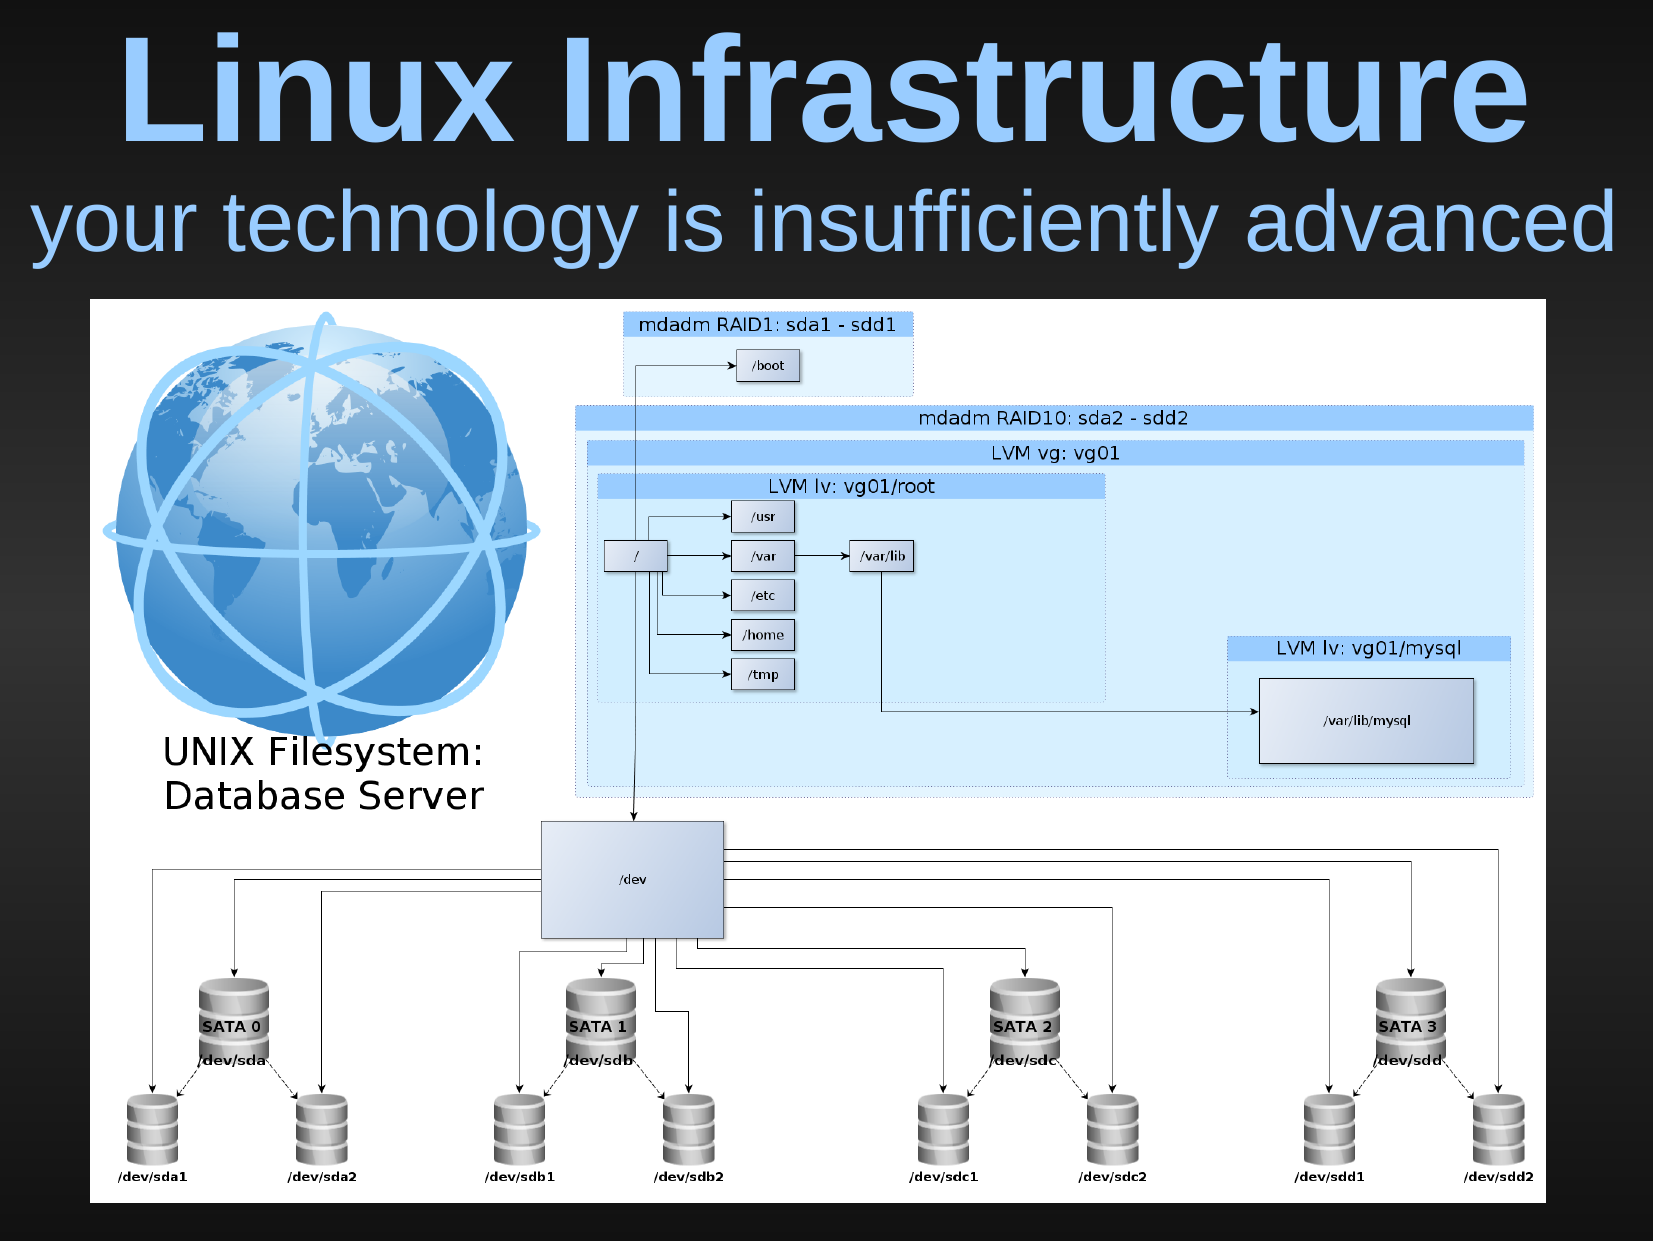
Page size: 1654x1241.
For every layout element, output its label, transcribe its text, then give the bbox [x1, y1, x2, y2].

picture [90, 299, 1546, 1203]
title Linux Infrastructure your technology is insufficiently advanced [0, 5, 1651, 271]
